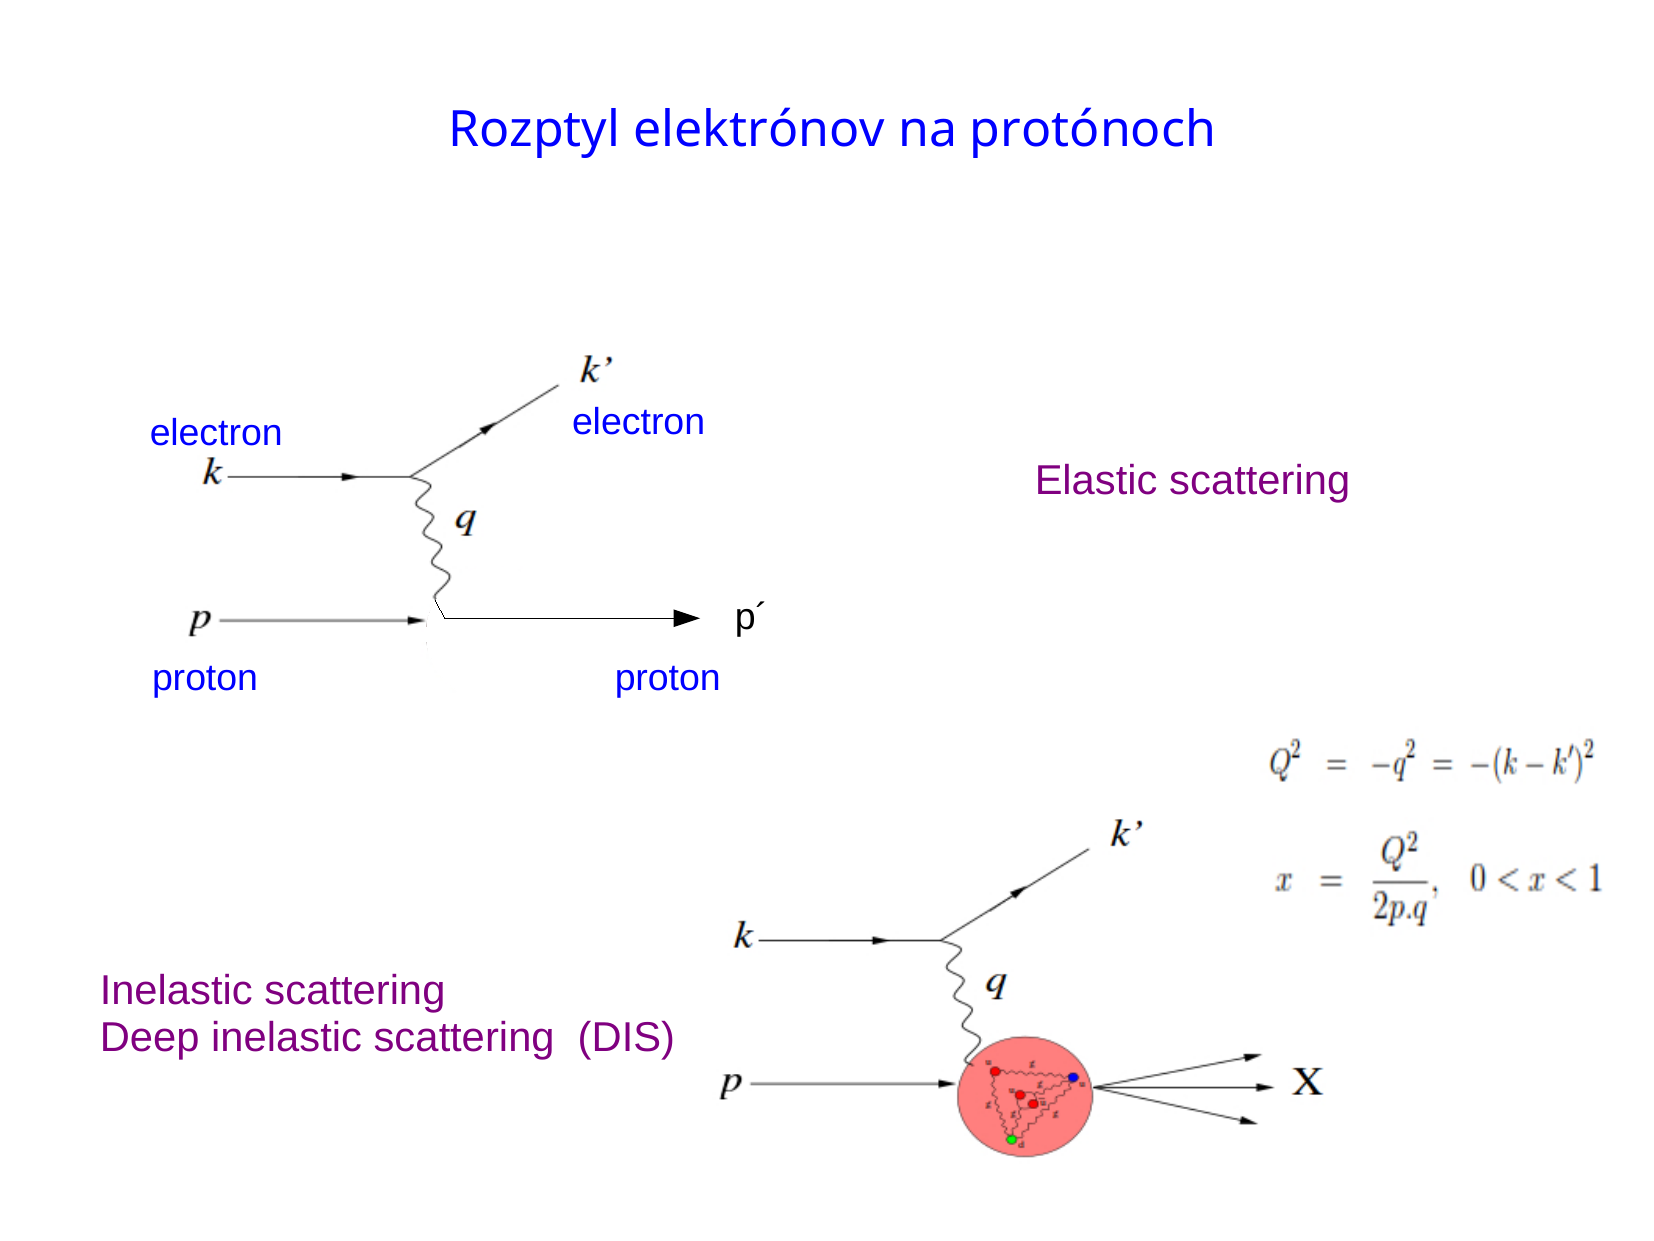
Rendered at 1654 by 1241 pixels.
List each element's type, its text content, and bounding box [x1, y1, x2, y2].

text_box Elastic scattering [1020, 450, 1366, 512]
text_box electron [135, 405, 298, 462]
text_box proton [137, 649, 274, 707]
text_box [426, 558, 837, 702]
picture [170, 329, 856, 707]
text_box Inelastic scattering Deep inelastic scattering (DIS) [85, 960, 691, 1068]
picture [701, 690, 1654, 1171]
text_box proton [600, 649, 736, 707]
text_box p´ [720, 588, 783, 646]
text_box Rozptyl elektrónov na protónoch [433, 94, 1231, 166]
text_box electron [557, 393, 721, 451]
